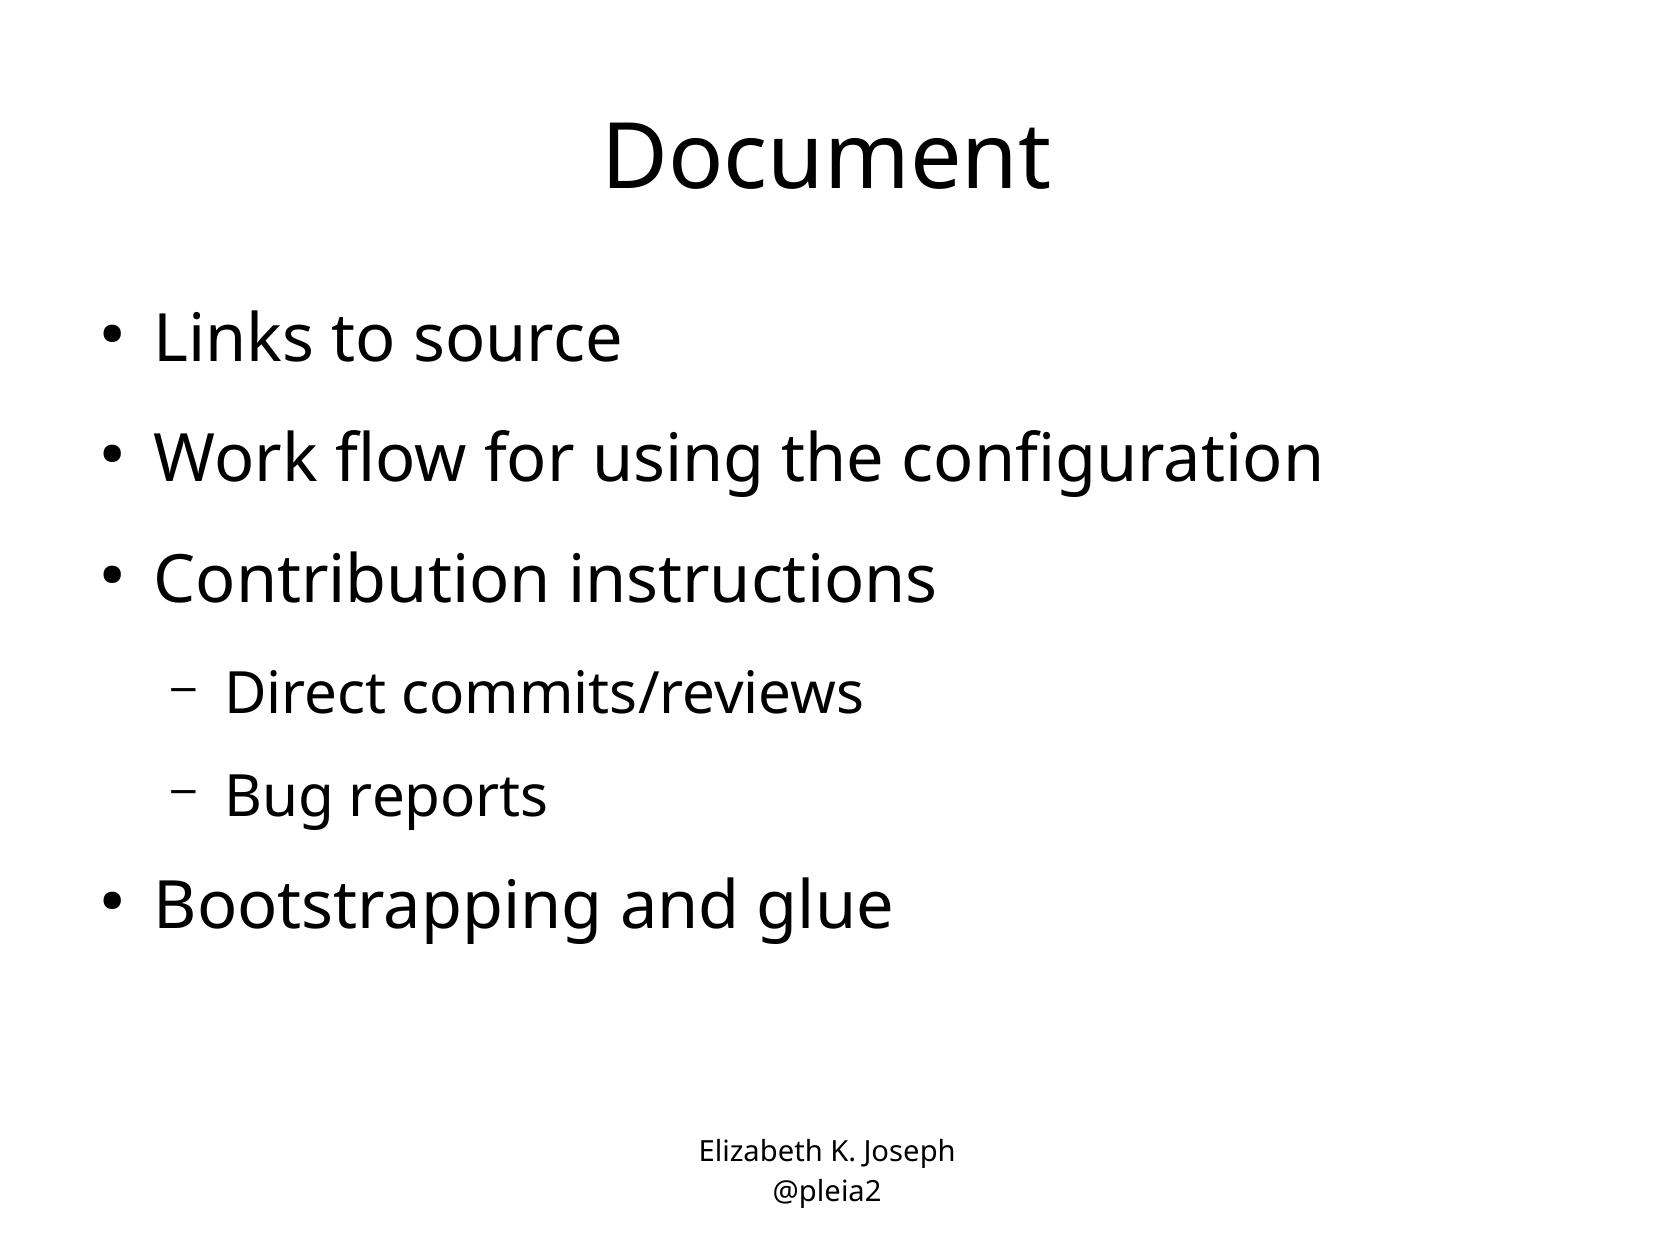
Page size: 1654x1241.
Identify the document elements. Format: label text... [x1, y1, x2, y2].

list Links to source Work flow for using the configuration Contribution instructions Direct commits/reviews Bug reports Bootstrapping and glue [82, 290, 1571, 1010]
title Document [82, 49, 1571, 257]
